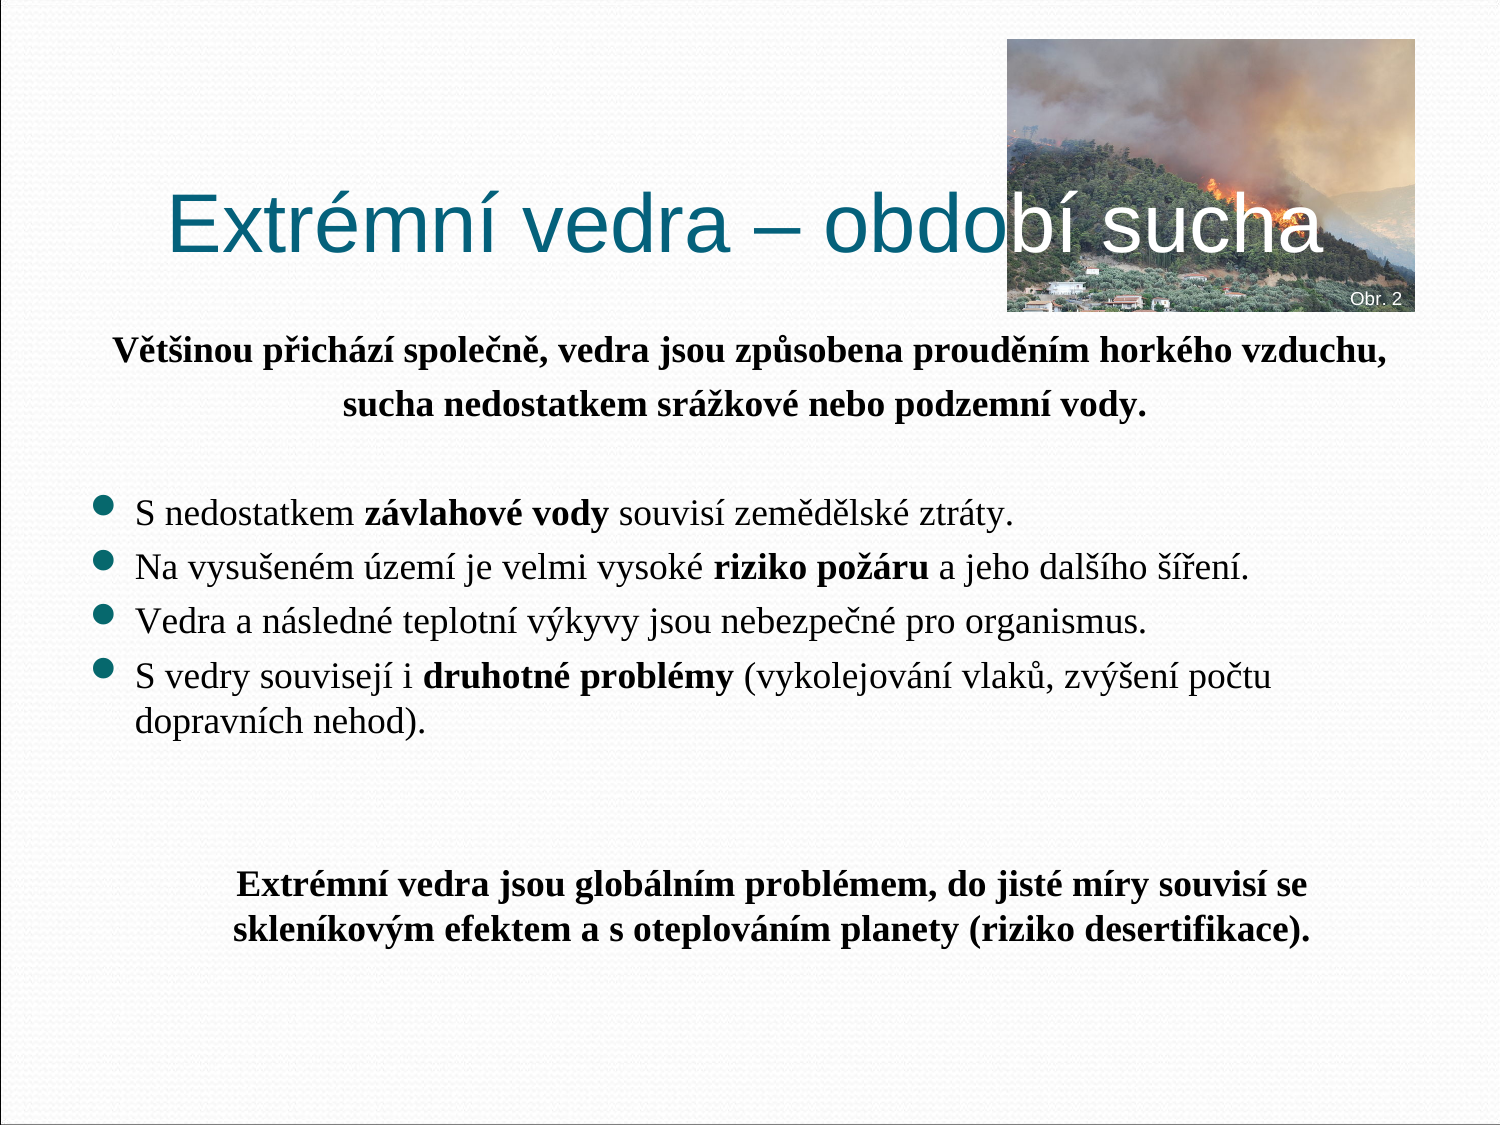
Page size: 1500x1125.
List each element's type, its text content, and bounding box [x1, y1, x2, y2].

title Extrémní vedra – období sucha [70, 81, 1421, 270]
list Většinou přichází společně, vedra jsou způsobena prouděním horkého vzduchu, sucha nedostatkem srážkové nebo podzemní vody. S nedostatkem závlahové vody souvisí zemědělské ztráty. Na vysušeném území je velmi vysoké riziko požáru a jeho dalšího šíření. Vedra a následné teplotní výkyvy jsou nebezpečné pro organismus. S vedry souvisejí i druhotné problémy (vykolejování vlaků, zvýšení počtu dopravních nehod). Extrémní vedra jsou globálním problémem, do jisté míry souvisí se skleníkovým efektem a s oteplováním planety (riziko desertifikace). [75, 317, 1426, 1038]
text_box Obr. 2 [1335, 278, 1418, 317]
picture [0, 0, 1500, 1125]
